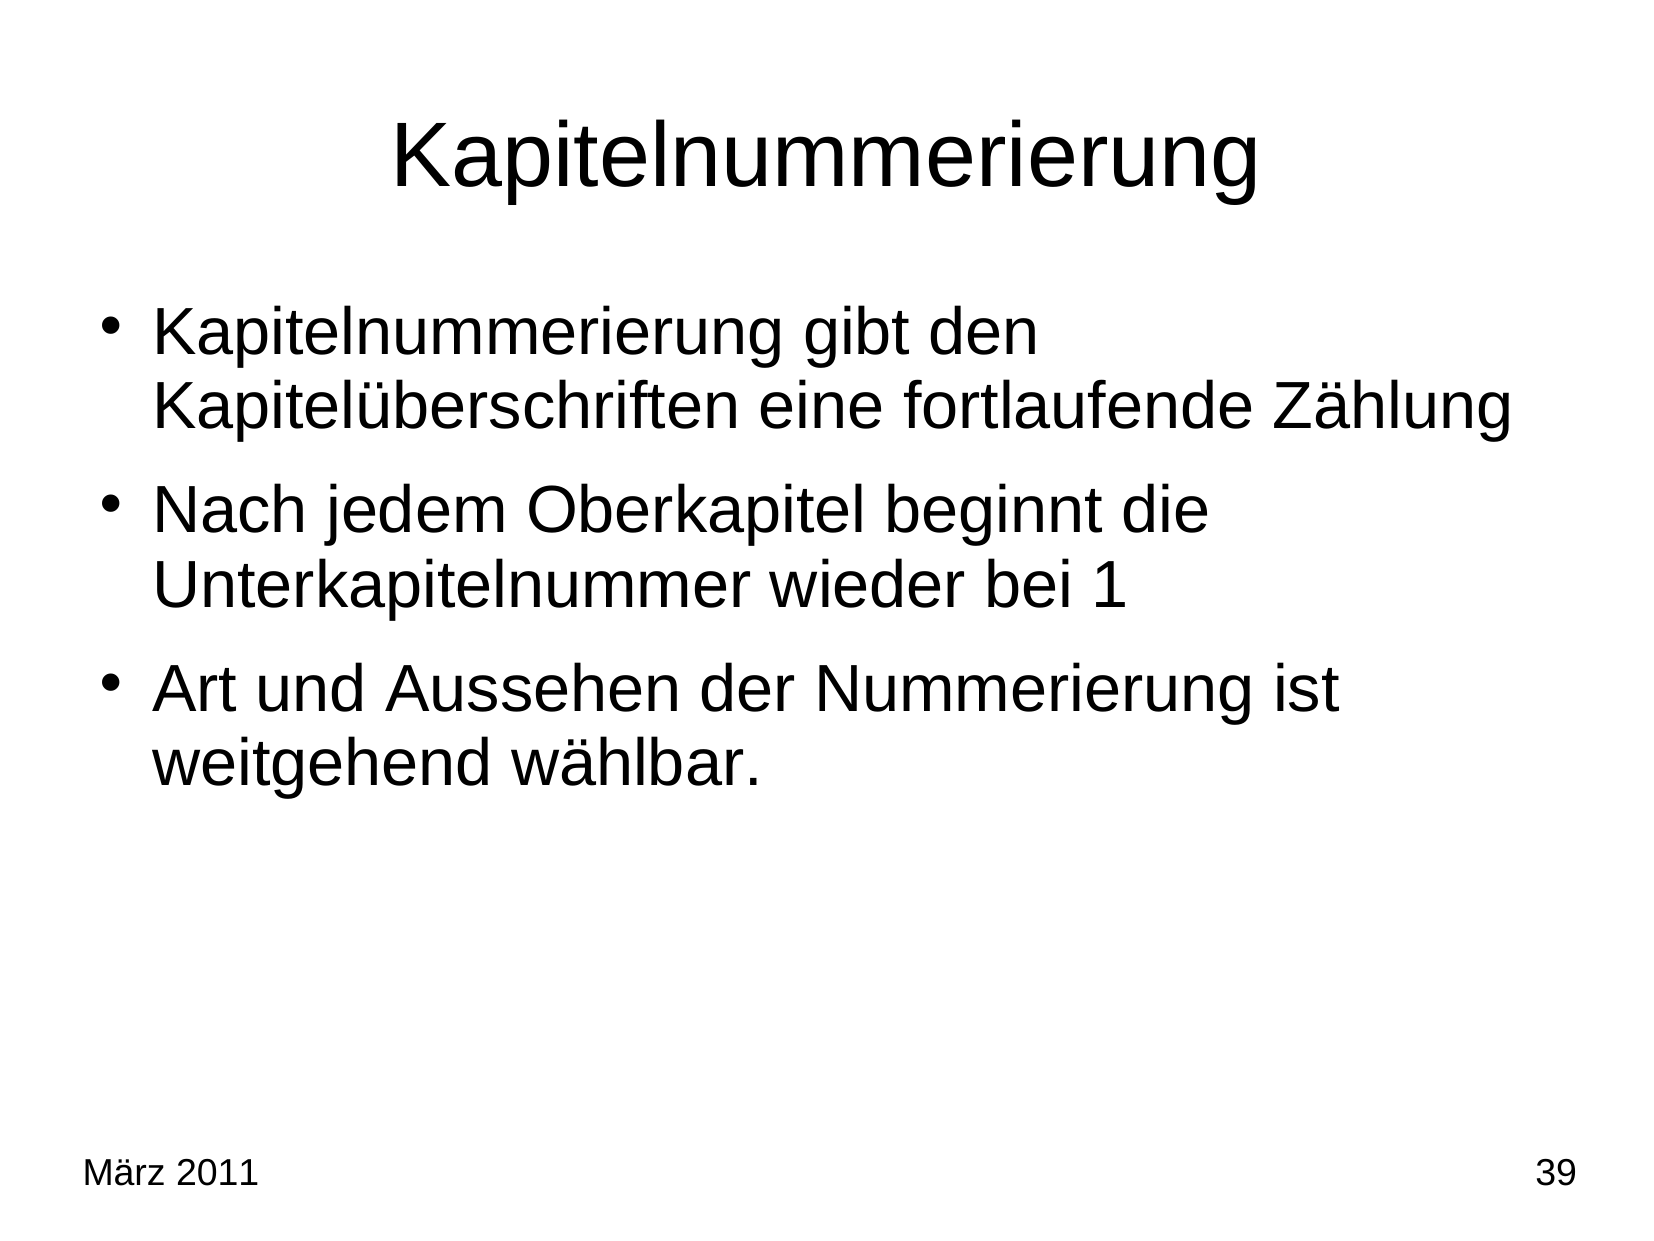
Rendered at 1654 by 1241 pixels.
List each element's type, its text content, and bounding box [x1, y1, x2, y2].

title Kapitelnummerierung [82, 49, 1571, 257]
list Kapitelnummerierung gibt den Kapitelüberschriften eine fortlaufende Zählung Nach jedem Oberkapitel beginnt die Unterkapitelnummer wieder bei 1 Art und Aussehen der Nummerierung ist weitgehend wählbar. [82, 290, 1571, 1109]
